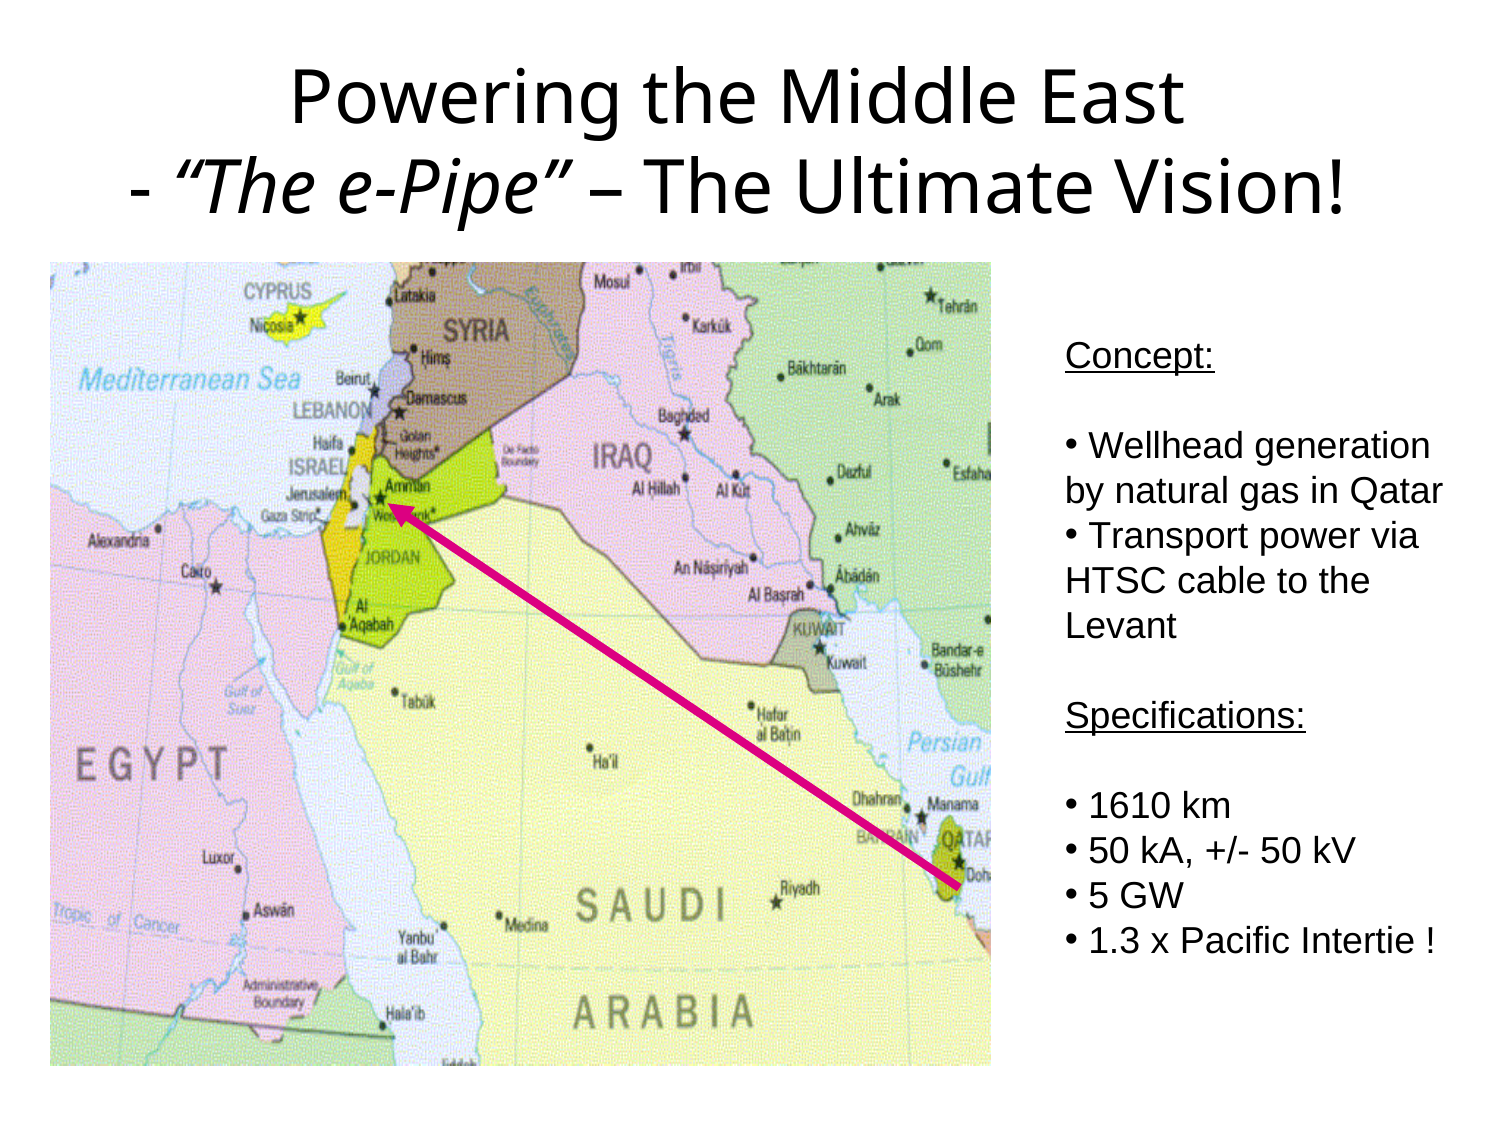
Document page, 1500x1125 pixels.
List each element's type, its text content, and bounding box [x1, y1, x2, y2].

title Powering the Middle East - “The e-Pipe” – The Ultimate Vision! [62, 41, 1413, 237]
text_box Concept: Wellhead generation by natural gas in Qatar Transport power via HTSC cable to the Levant Specifications: 1610 km 50 kA, +/- 50 kV 5 GW 1.3 x Pacific Intertie ! [1049, 323, 1463, 970]
picture [50, 262, 991, 1066]
